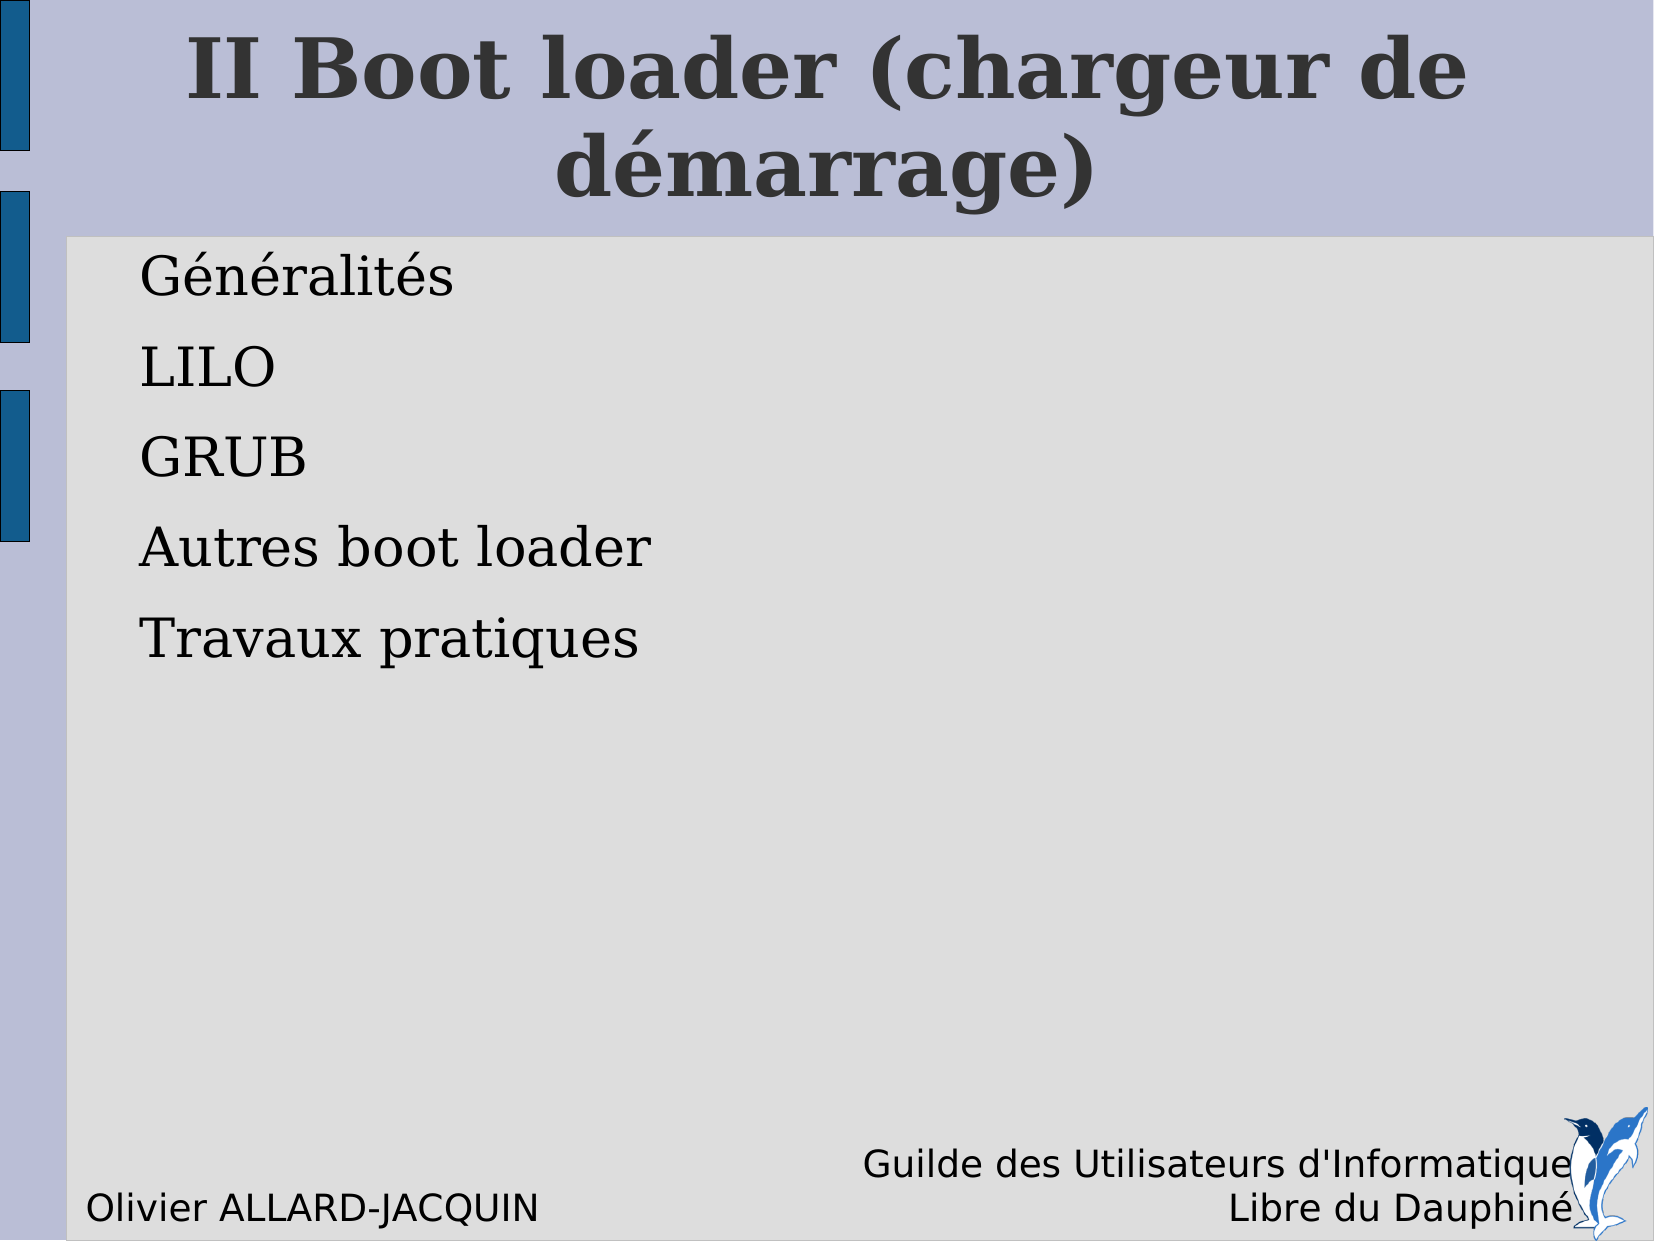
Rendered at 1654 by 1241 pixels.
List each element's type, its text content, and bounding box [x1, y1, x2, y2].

picture [1564, 1107, 1648, 1241]
list Généralités LILO GRUB Autres boot loader Travaux pratiques [121, 245, 1534, 1132]
title II Boot loader (chargeur de démarrage) [121, 14, 1534, 222]
